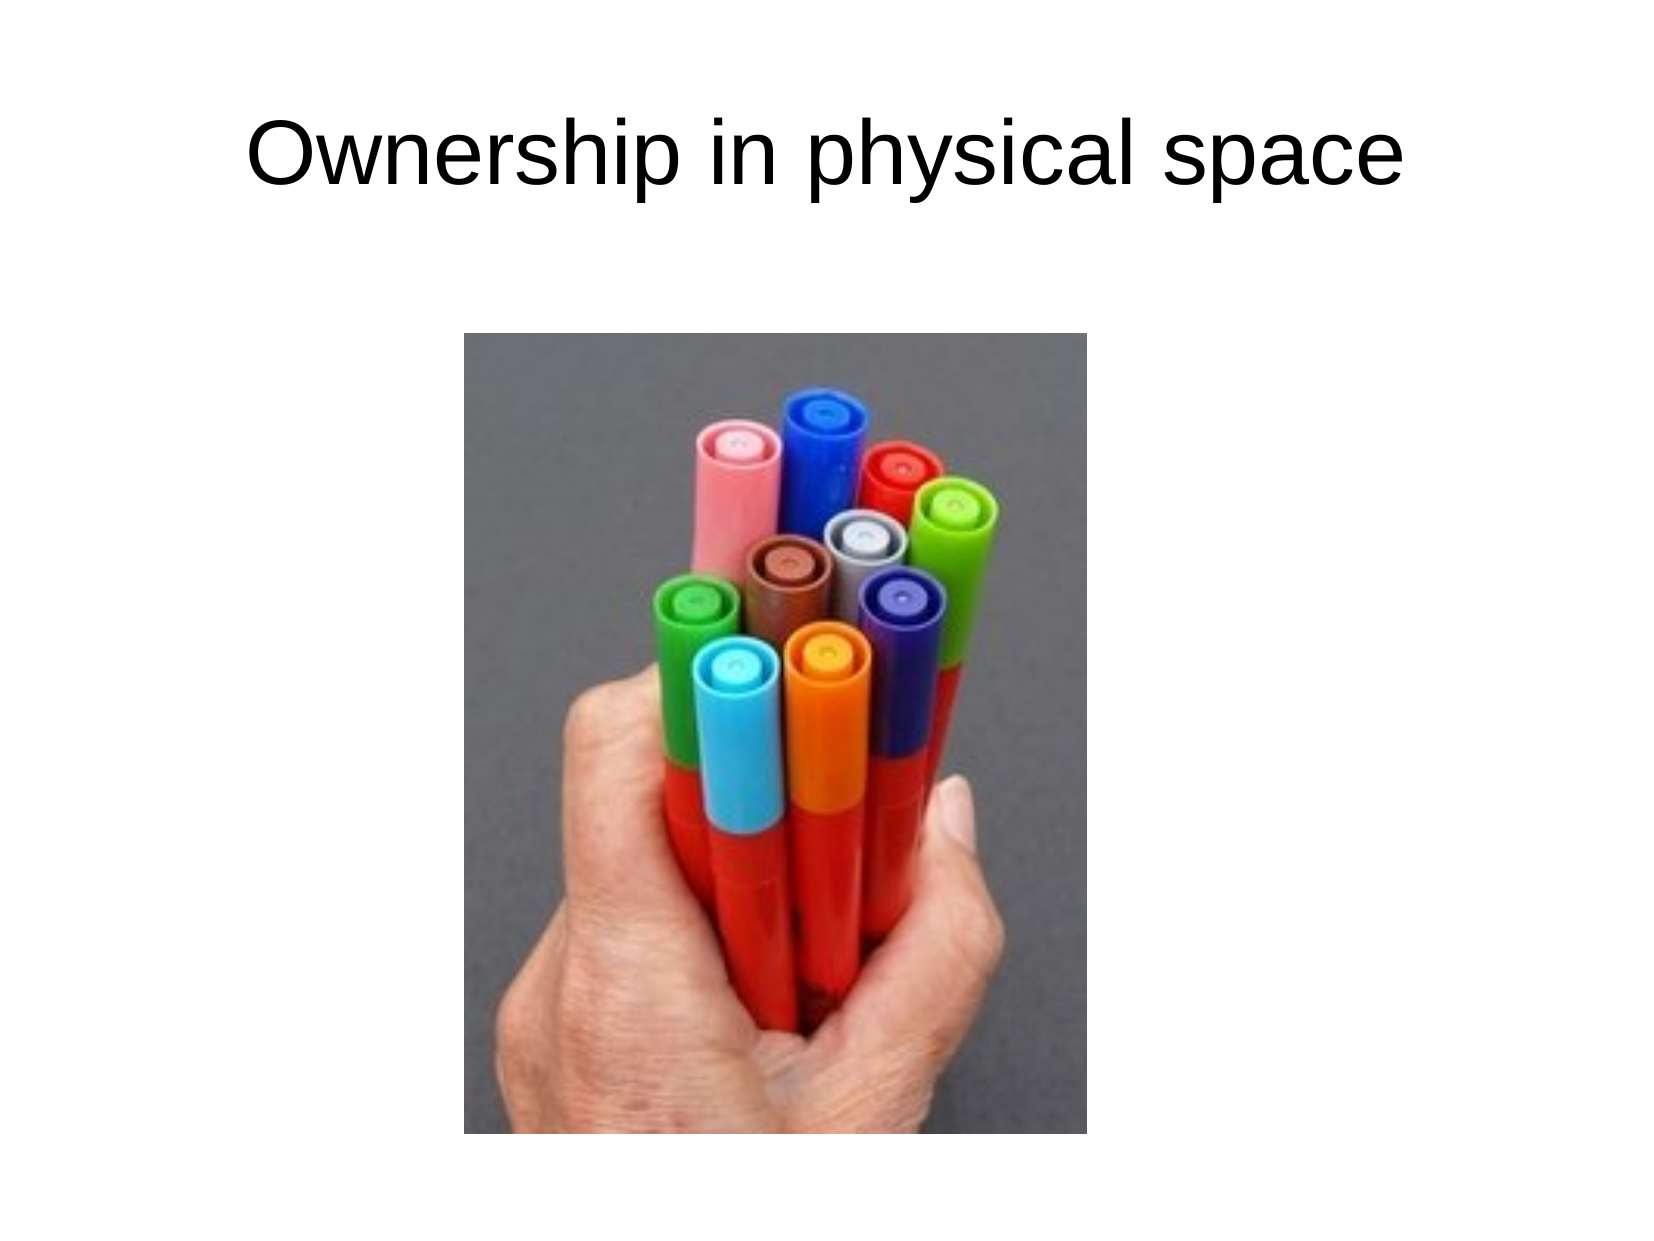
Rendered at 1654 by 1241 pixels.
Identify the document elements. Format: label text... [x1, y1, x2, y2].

title Ownership in physical space [82, 49, 1571, 257]
picture [464, 333, 1087, 1134]
